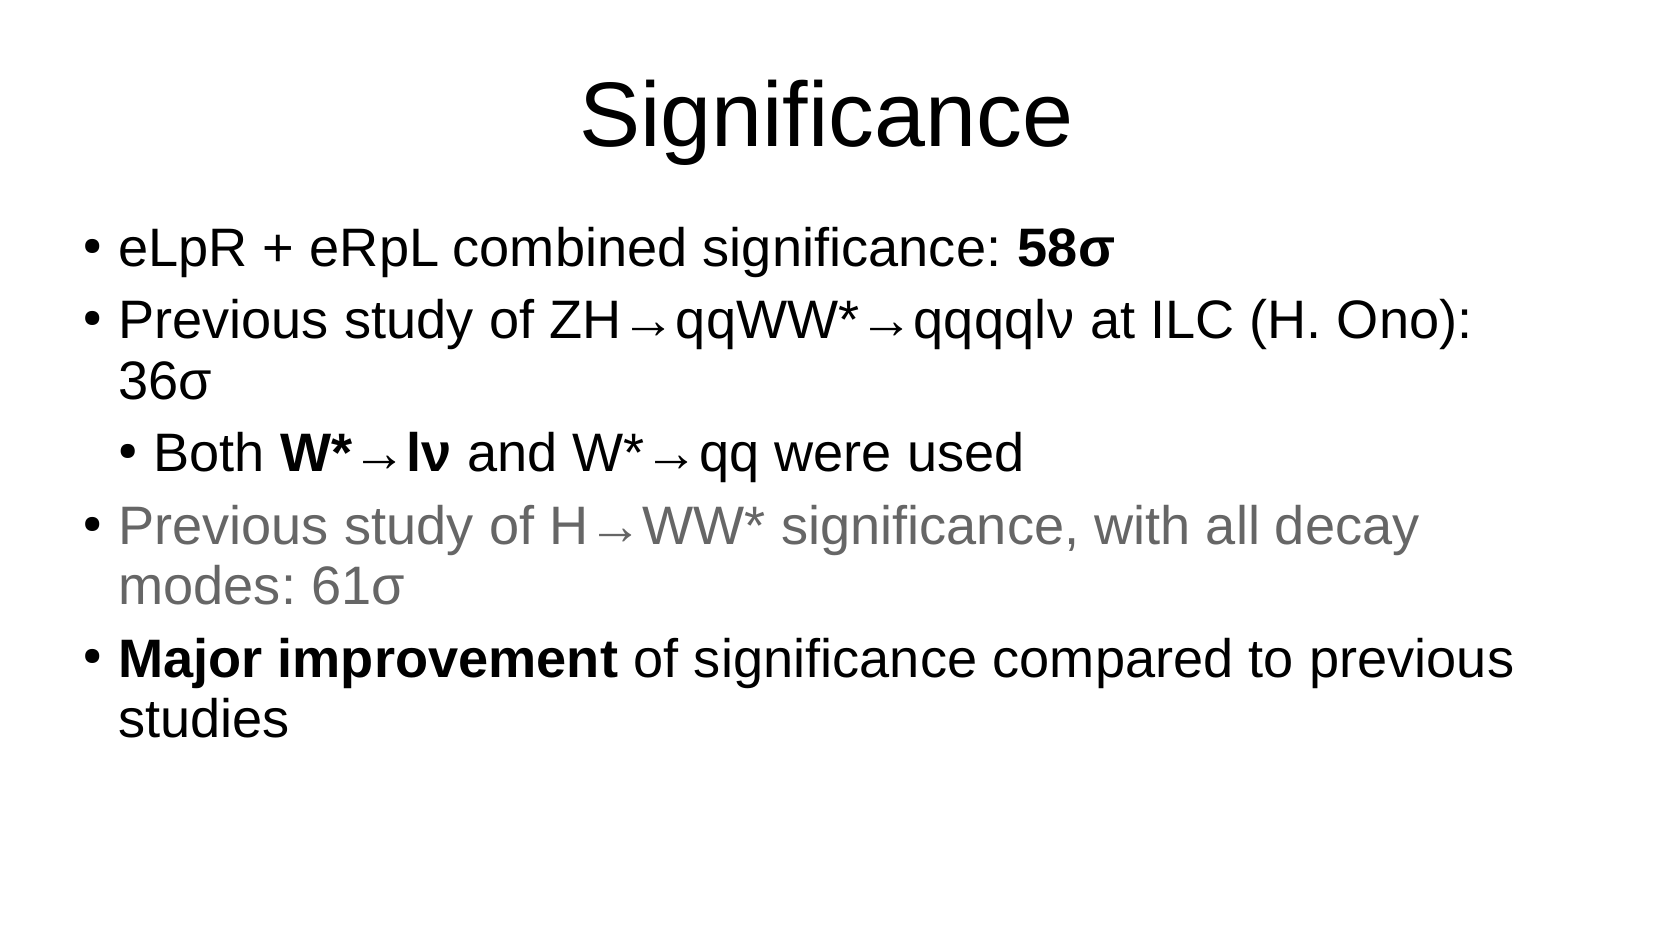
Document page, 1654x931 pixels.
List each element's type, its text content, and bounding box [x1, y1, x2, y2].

subtitle eLpR + eRpL combined significance: 58σ Previous study of ZH→qqWW*→qqqqlν at ILC (H. Ono): 36σ Both W*→lν and W*→qq were used Previous study of H→WW* significance, with all decay modes: 61σ Major improvement of significance compared to previous studies [82, 217, 1571, 758]
title Significance [82, 37, 1571, 193]
